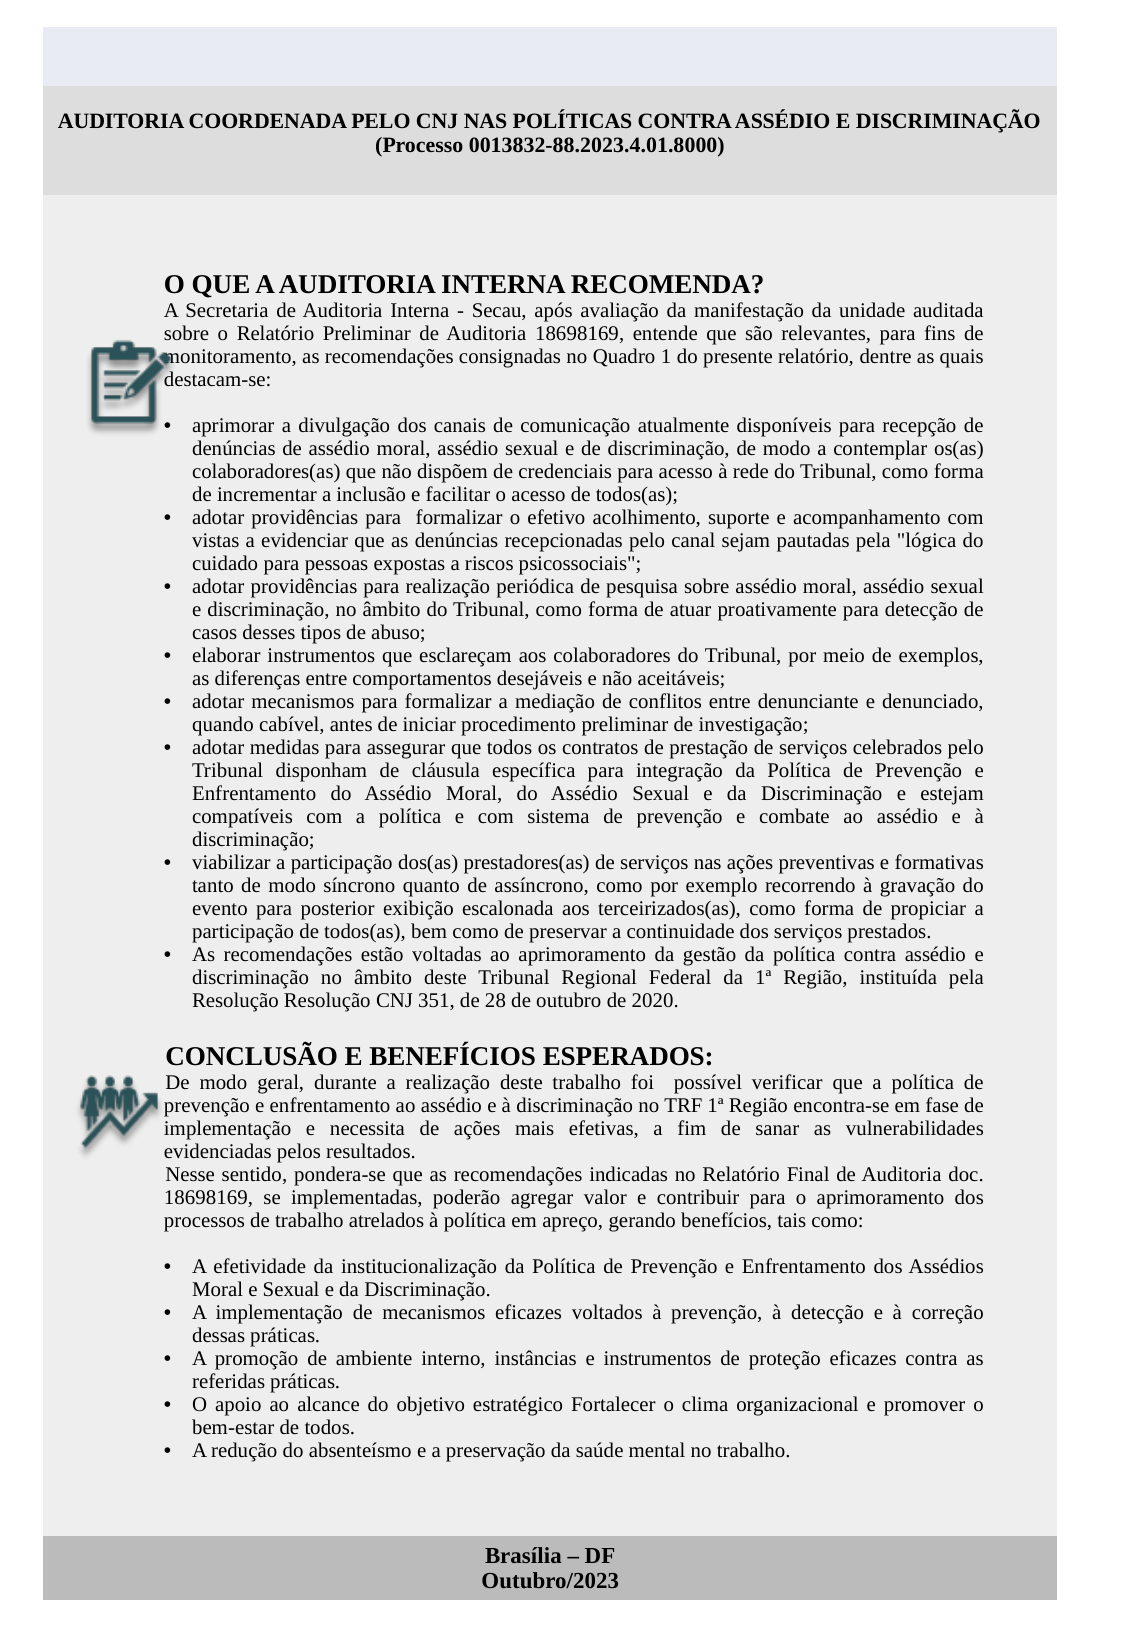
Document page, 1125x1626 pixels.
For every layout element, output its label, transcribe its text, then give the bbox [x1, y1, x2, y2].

table_cell [43, 195, 131, 1536]
picture [65, 1058, 174, 1177]
table_cell Brasília – DF Outubro/2023 [43, 1536, 1057, 1600]
table_cell AUDITORIA COORDENADA PELO CNJ NAS POLÍTICAS CONTRA ASSÉDIO E DISCRIMINAÇÃO (Processo 0013832-88.2023.4.01.8000) [43, 86, 1057, 195]
table_cell O QUE A AUDITORIA INTERNA RECOMENDA? A Secretaria de Auditoria Interna - Secau, após avaliação da manifestação da unidade auditada sobre o Relatório Preliminar de Auditoria 18698169, entende que são relevantes, para fins de monitoramento, as recomendações consignadas no Quadro 1 do presente relatório, dentre as quais destacam-se: aprimorar a divulgação dos canais de comunicação atualmente disponíveis para recepção de denúncias de assédio moral, assédio sexual e de discriminação, de modo a contemplar os(as) colaboradores(as) que não dispõem de credenciais para acesso à rede do Tribunal, como forma de incrementar a inclusão e facilitar o acesso de todos(as); adotar providências para formalizar o efetivo acolhimento, suporte e acompanhamento com vistas a evidenciar que as denúncias recepcionadas pelo canal sejam pautadas pela "lógica do cuidado para pessoas expostas a riscos psicossociais"; adotar providências para realização periódica de pesquisa sobre assédio moral, assédio sexual e discriminação, no âmbito do Tribunal, como forma de atuar proativamente para detecção de casos desses tipos de abuso; elaborar instrumentos que esclareçam aos colaboradores do Tribunal, por meio de exemplos, as diferenças entre comportamentos desejáveis e não aceitáveis; adotar mecanismos para formalizar a mediação de conflitos entre denunciante e denunciado, quando cabível, antes de iniciar procedimento preliminar de investigação; adotar medidas para assegurar que todos os contratos de prestação de serviços celebrados pelo Tribunal disponham de cláusula específica para integração da Política de Prevenção e Enfrentamento do Assédio Moral, do Assédio Sexual e da Discriminação e estejam compatíveis com a política e com sistema de prevenção e combate ao assédio e à discriminação; viabilizar a participação dos(as) prestadores(as) de serviços nas ações preventivas e formativas tanto de modo síncrono quanto de assíncrono, como por exemplo recorrendo à gravação do evento para posterior exibição escalonada aos terceirizados(as), como forma de propiciar a participação de todos(as), bem como de preservar a continuidade dos serviços prestados. As recomendações estão voltadas ao aprimoramento da gestão da política contra assédio e discriminação no âmbito deste Tribunal Regional Federal da 1ª Região, instituída pela Resolução Resolução CNJ 351, de 28 de outubro de 2020. CONCLUSÃO E BENEFÍCIOS ESPERADOS: De modo geral, durante a realização deste trabalho foi possível verificar que a política de prevenção e enfrentamento ao assédio e à discriminação no TRF 1ª Região encontra-se em fase de implementação e necessita de ações mais efetivas, a fim de sanar as vulnerabilidades evidenciadas pelos resultados. Nesse sentido, pondera-se que as recomendações indicadas no Relatório Final de Auditoria doc. 18698169, se implementadas, poderão agregar valor e contribuir para o aprimoramento dos processos de trabalho atrelados à política em apreço, gerando benefícios, tais como: A efetividade da institucionalização da Política de Prevenção e Enfrentamento dos Assédios Moral e Sexual e da Discriminação. A implementação de mecanismos eficazes voltados à prevenção, à detecção e à correção dessas práticas. A promoção de ambiente interno, instâncias e instrumentos de proteção eficazes contra as referidas práticas. O apoio ao alcance do objetivo estratégico Fortalecer o clima organizacional e promover o bem-estar de todos. A redução do absenteísmo e a preservação da saúde mental no trabalho. [131, 195, 1017, 1536]
table_header [43, 27, 1057, 86]
picture [67, 330, 187, 449]
table_cell [1017, 195, 1057, 1536]
